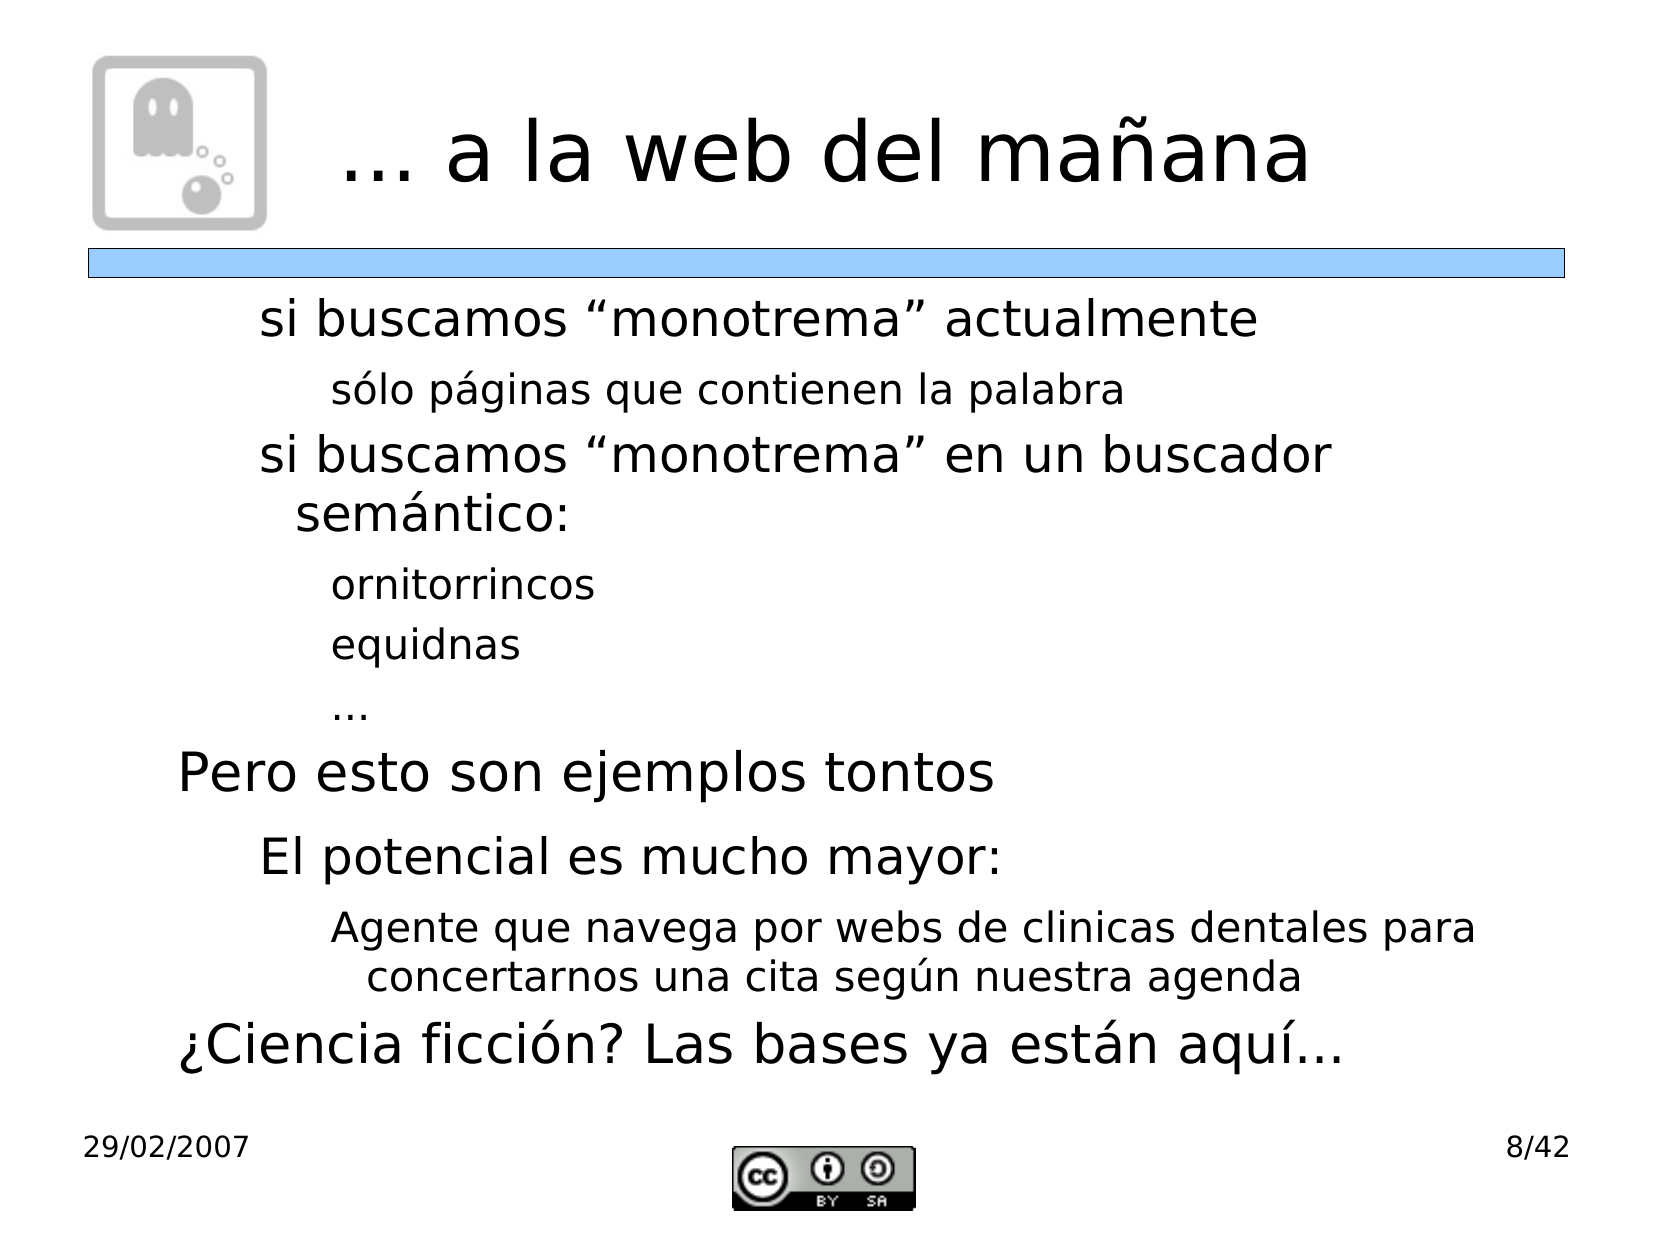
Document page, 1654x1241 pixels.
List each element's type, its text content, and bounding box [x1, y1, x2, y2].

list si buscamos “monotrema” actualmente sólo páginas que contienen la palabra si buscamos “monotrema” en un buscador semántico: ornitorrincos equidnas ... Pero esto son ejemplos tontos El potencial es mucho mayor: Agente que navega por webs de clinicas dentales para concertarnos una cita según nuestra agenda ¿Ciencia ficción? Las bases ya están aquí... [82, 290, 1571, 1094]
title ... a la web del mañana [82, 56, 1571, 250]
picture [732, 1146, 916, 1211]
